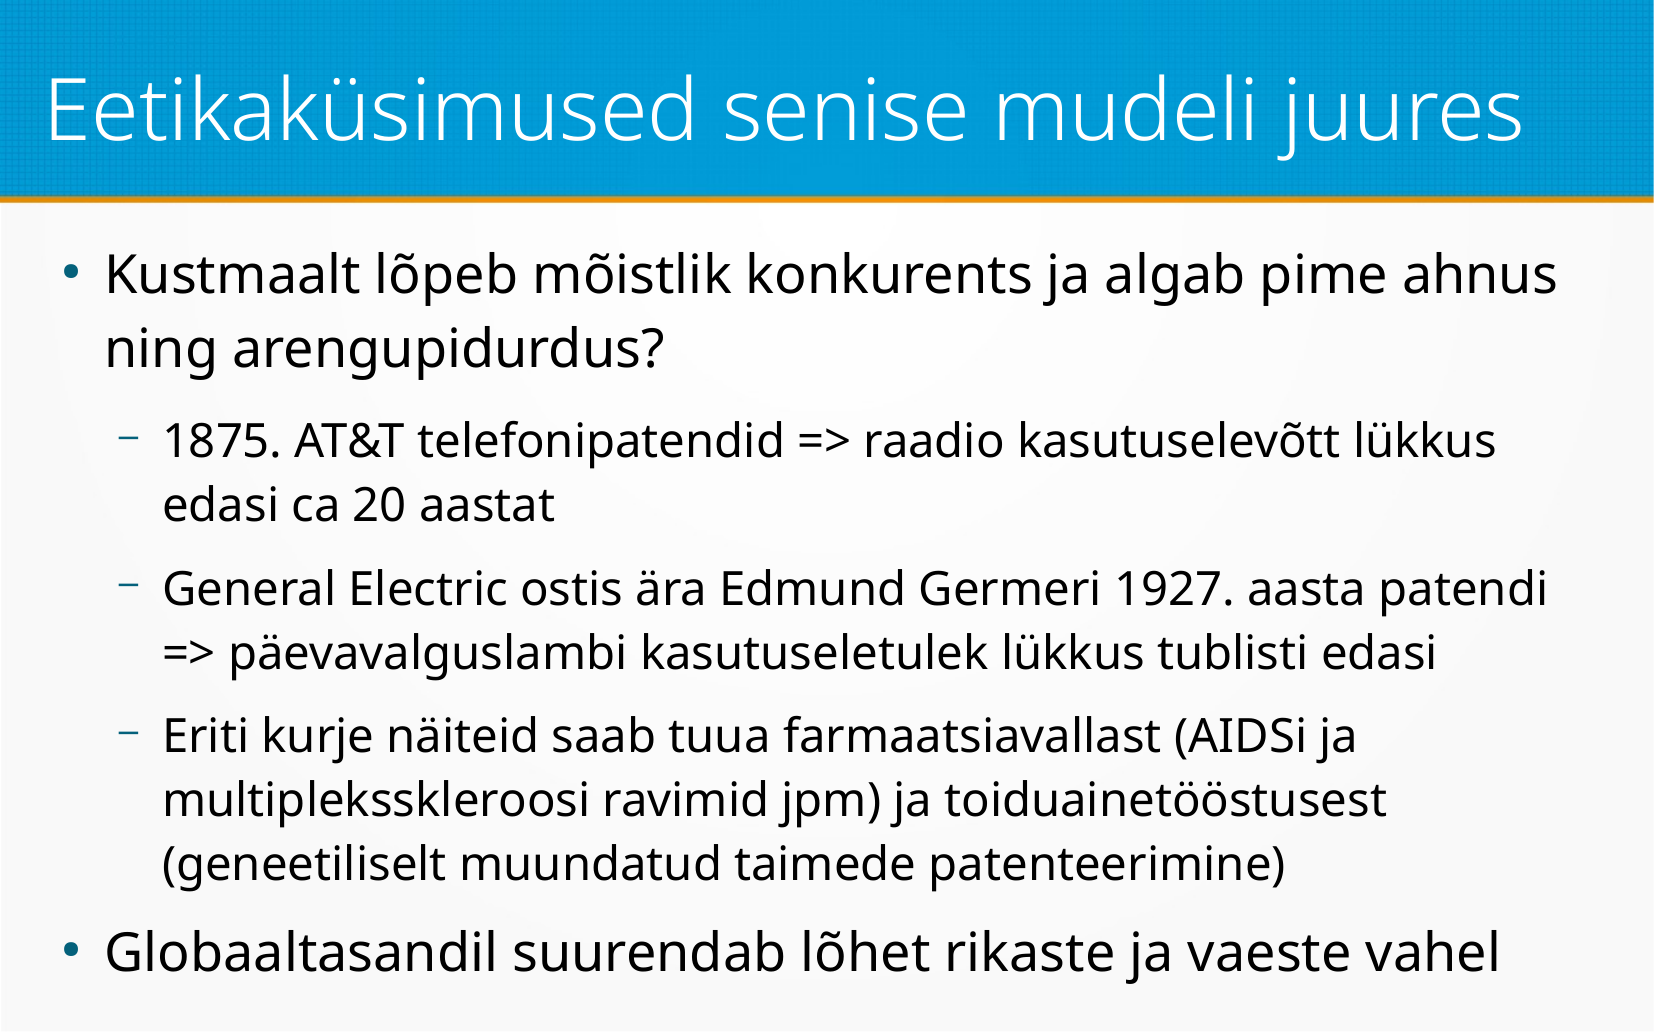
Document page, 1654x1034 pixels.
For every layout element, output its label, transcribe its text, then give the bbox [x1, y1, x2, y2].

picture [0, 195, 1654, 1034]
title Eetikaküsimused senise mudeli juures [43, 0, 1619, 166]
list Kustmaalt lõpeb mõistlik konkurents ja algab pime ahnus ning arengupidurdus? 1875. AT&T telefonipatendid => raadio kasutuselevõtt lükkus edasi ca 20 aastat General Electric ostis ära Edmund Germeri 1927. aasta patendi => päevavalguslambi kasutuseletulek lükkus tublisti edasi Eriti kurje näiteid saab tuua farmaatsiavallast (AIDSi ja multipleksskleroosi ravimid jpm) ja toiduainetööstusest (geneetiliselt muundatud taimede patenteerimine) Globaaltasandil suurendab lõhet rikaste ja vaeste vahel [47, 236, 1607, 1002]
